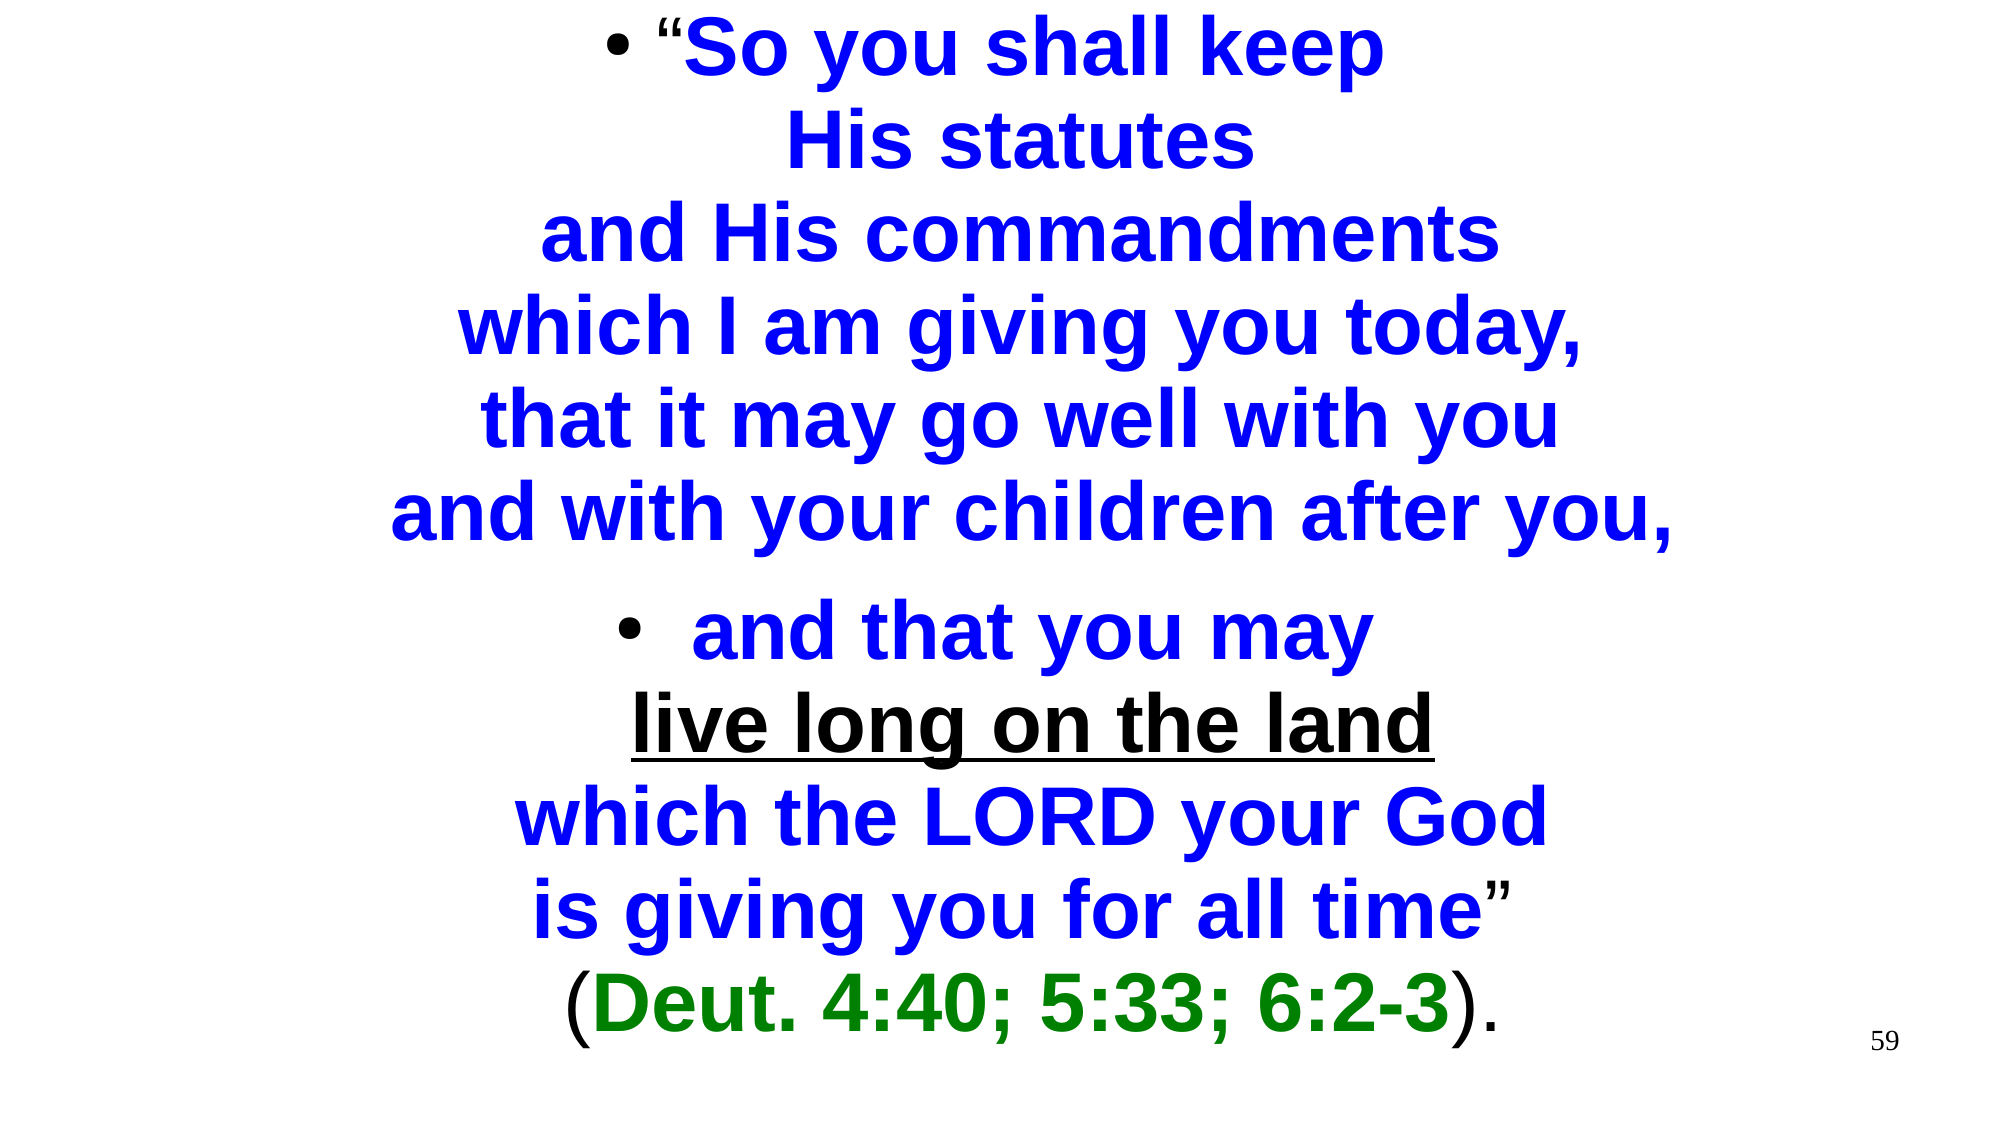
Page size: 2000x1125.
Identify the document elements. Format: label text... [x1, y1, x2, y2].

list “So you shall keep His statutes and His commandments which I am giving you today, that it may go well with you and with your children after you, and that you may live long on the land which the LORD your God is giving you for all time” (Deut. 4:40; 5:33; 6:2-3). [0, 0, 1996, 1123]
